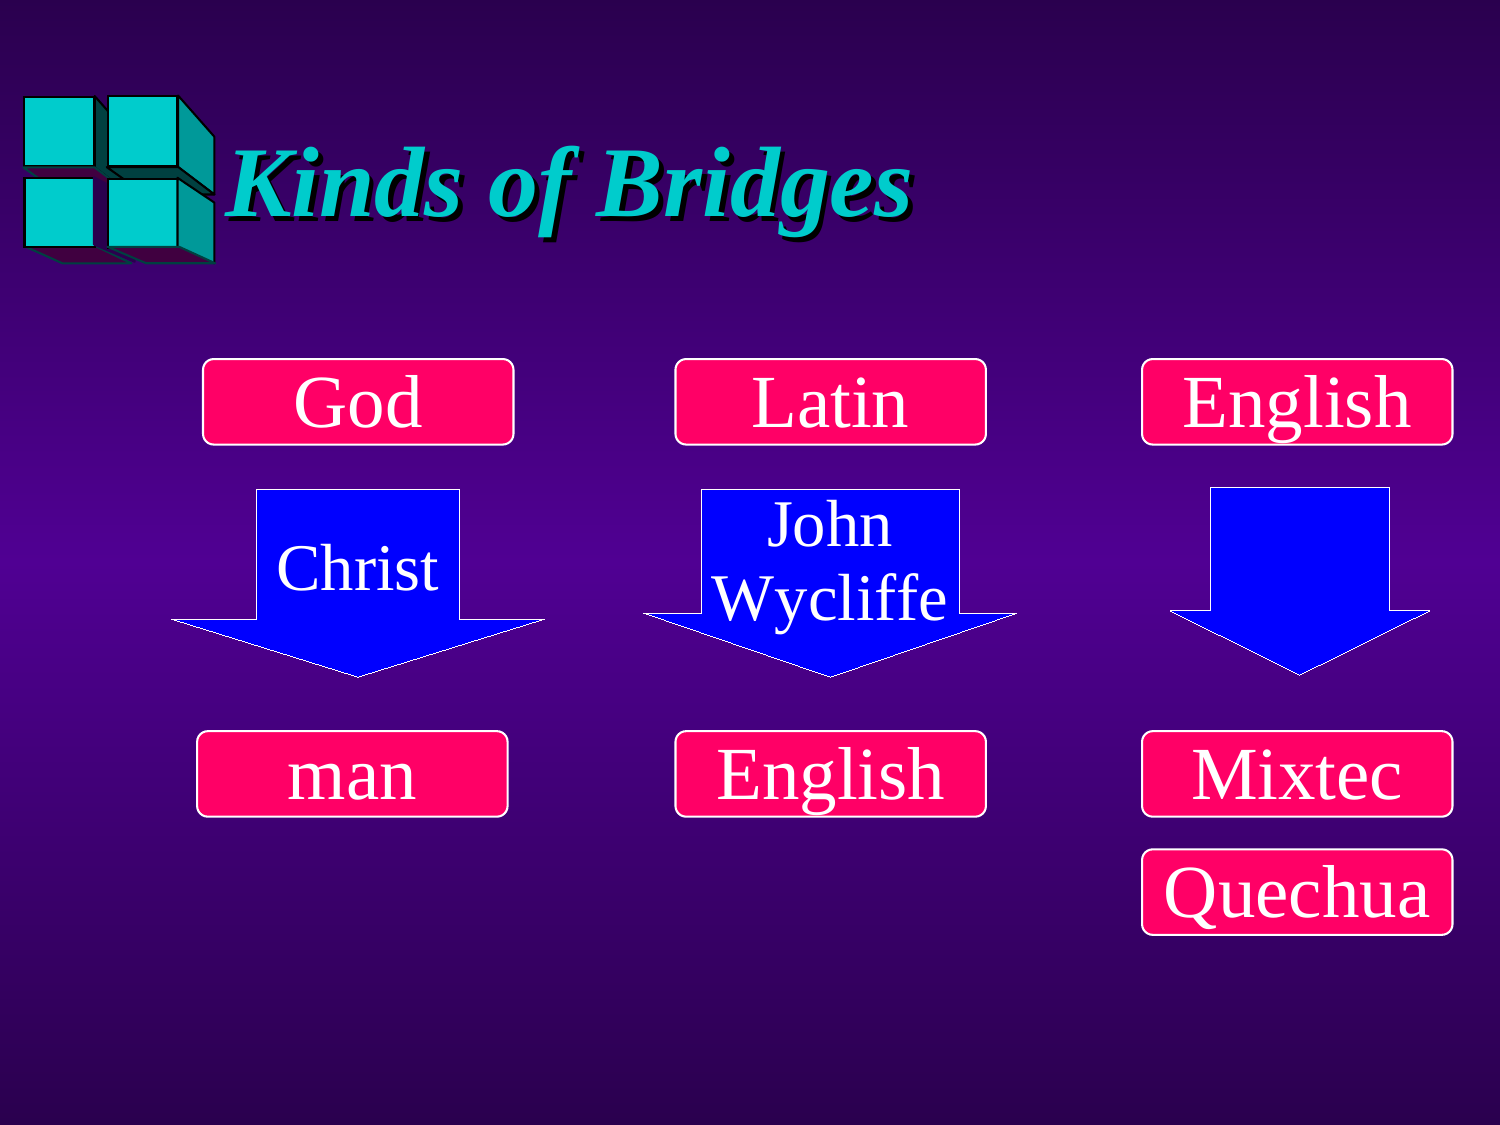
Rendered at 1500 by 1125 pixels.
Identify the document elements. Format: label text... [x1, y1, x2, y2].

text_box Quechua [1142, 849, 1453, 935]
text_box God [203, 359, 514, 445]
text_box Christ [171, 489, 545, 678]
title Kinds of Bridges [224, 55, 1388, 311]
text_box Mixtec [1142, 731, 1453, 817]
text_box English [1142, 359, 1453, 445]
text_box English [675, 731, 986, 817]
text_box John Wycliffe [643, 489, 1017, 678]
text_box Latin [675, 359, 986, 445]
text_box man [197, 731, 508, 817]
text_box [1170, 487, 1430, 676]
